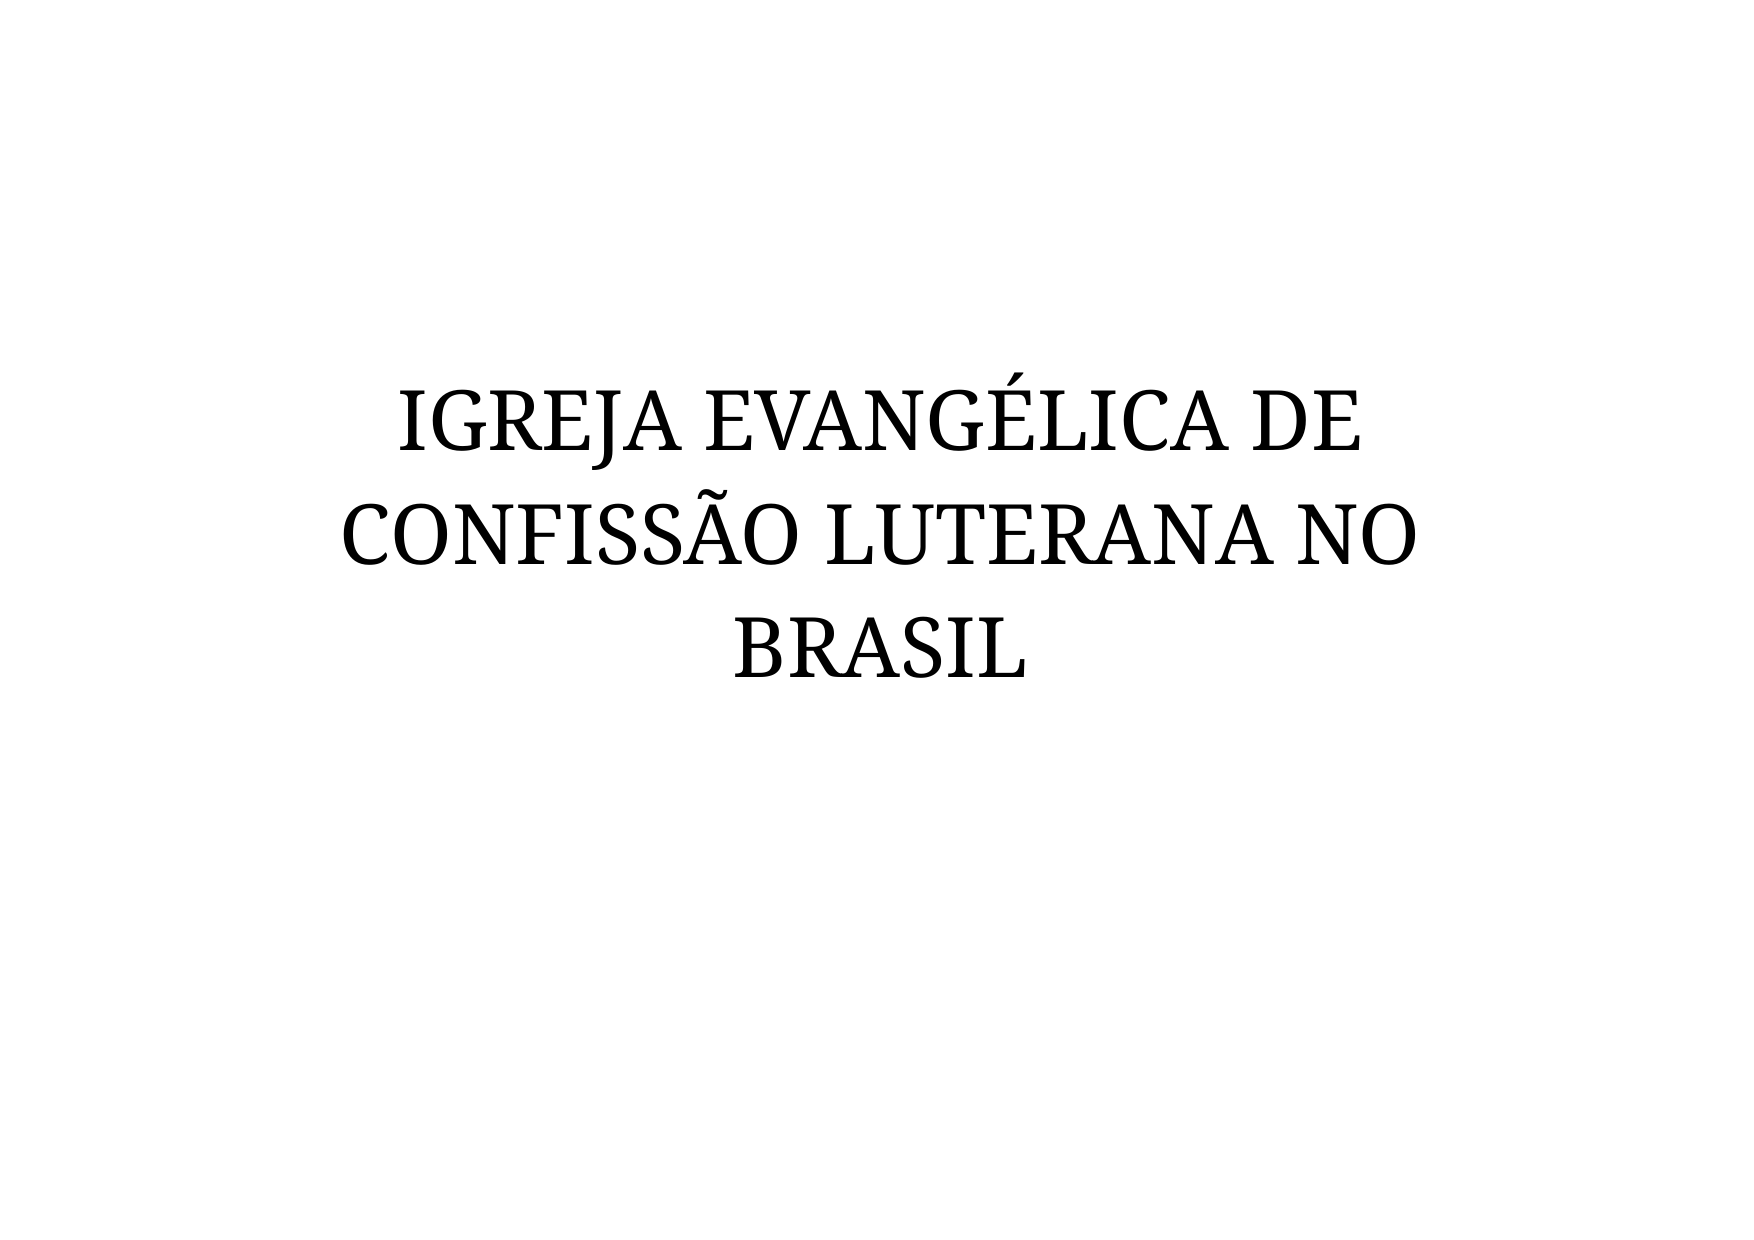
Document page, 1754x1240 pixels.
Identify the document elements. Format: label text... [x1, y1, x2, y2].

text_box IGREJA EVANGÉLICA DE CONFISSÃO LUTERANA NO BRASIL [324, 354, 1477, 857]
